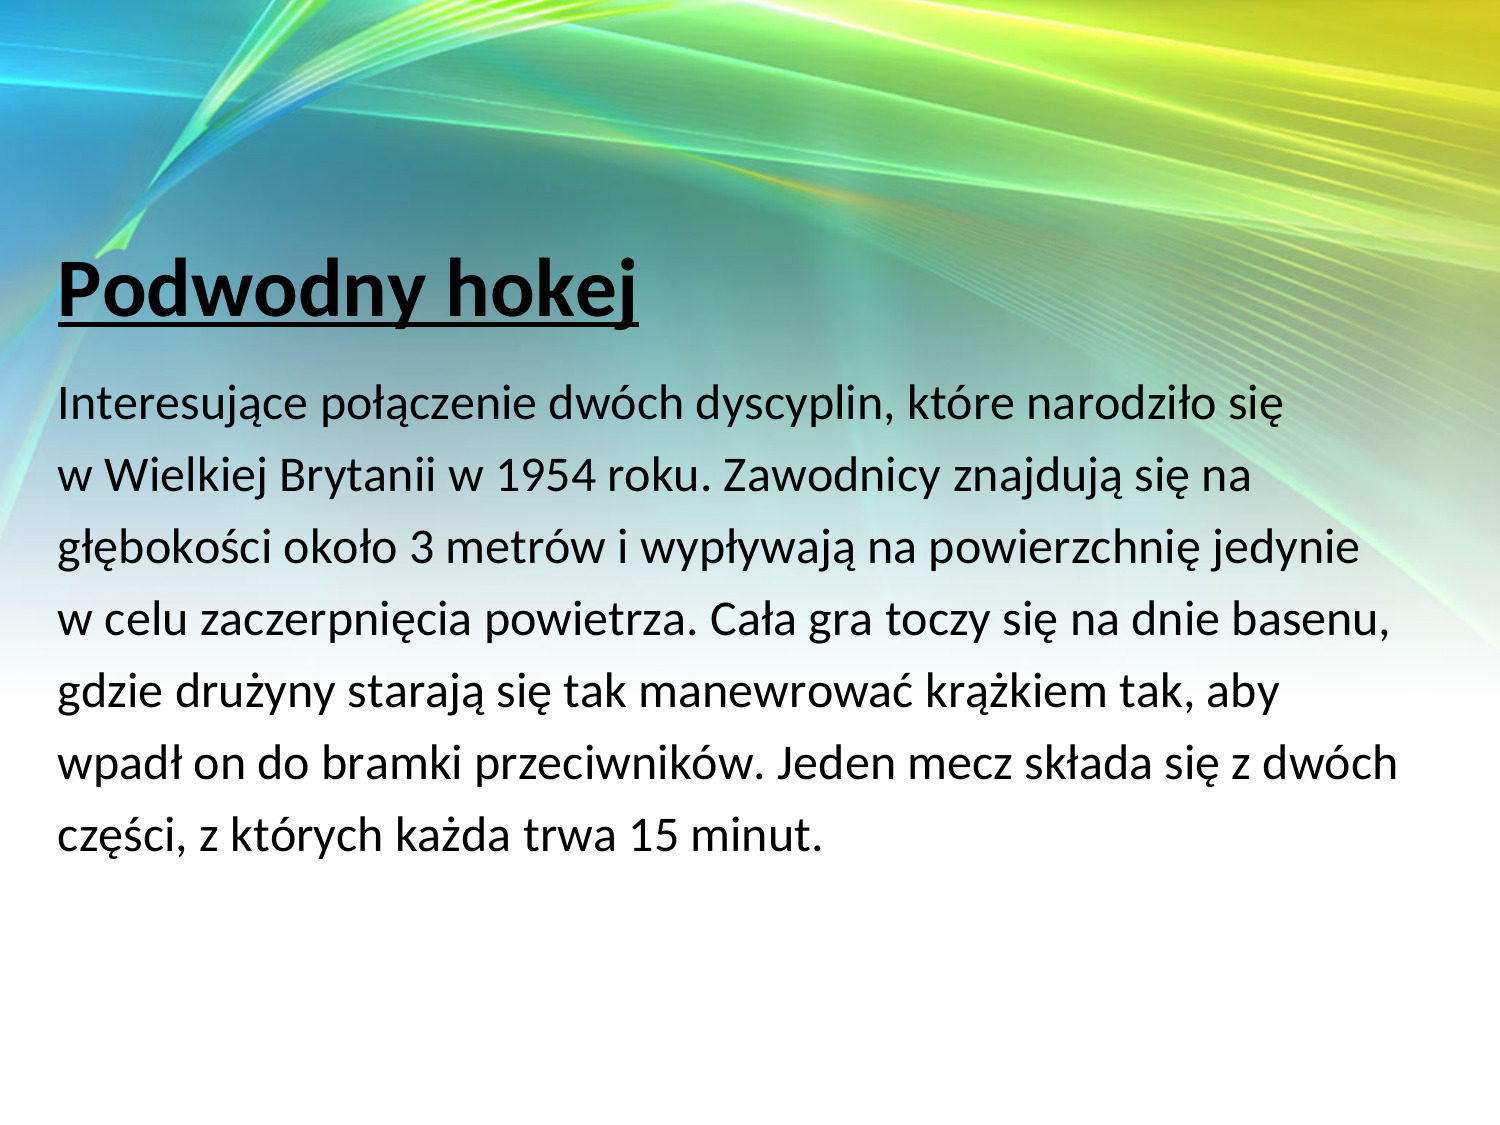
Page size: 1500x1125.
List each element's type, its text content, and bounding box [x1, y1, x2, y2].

text_box Podwodny hokej Interesujące połączenie dwóch dyscyplin, które narodziło się w Wielkiej Brytanii w 1954 roku. Zawodnicy znajdują się na głębokości około 3 metrów i wypływają na powierzchnię jedynie w celu zaczerpnięcia powietrza. Cała gra toczy się na dnie basenu, gdzie drużyny starają się tak manewrować krążkiem tak, aby wpadł on do bramki przeciwników. Jeden mecz składa się z dwóch części, z których każda trwa 15 minut. [43, 224, 1431, 930]
picture [0, 0, 1500, 1125]
